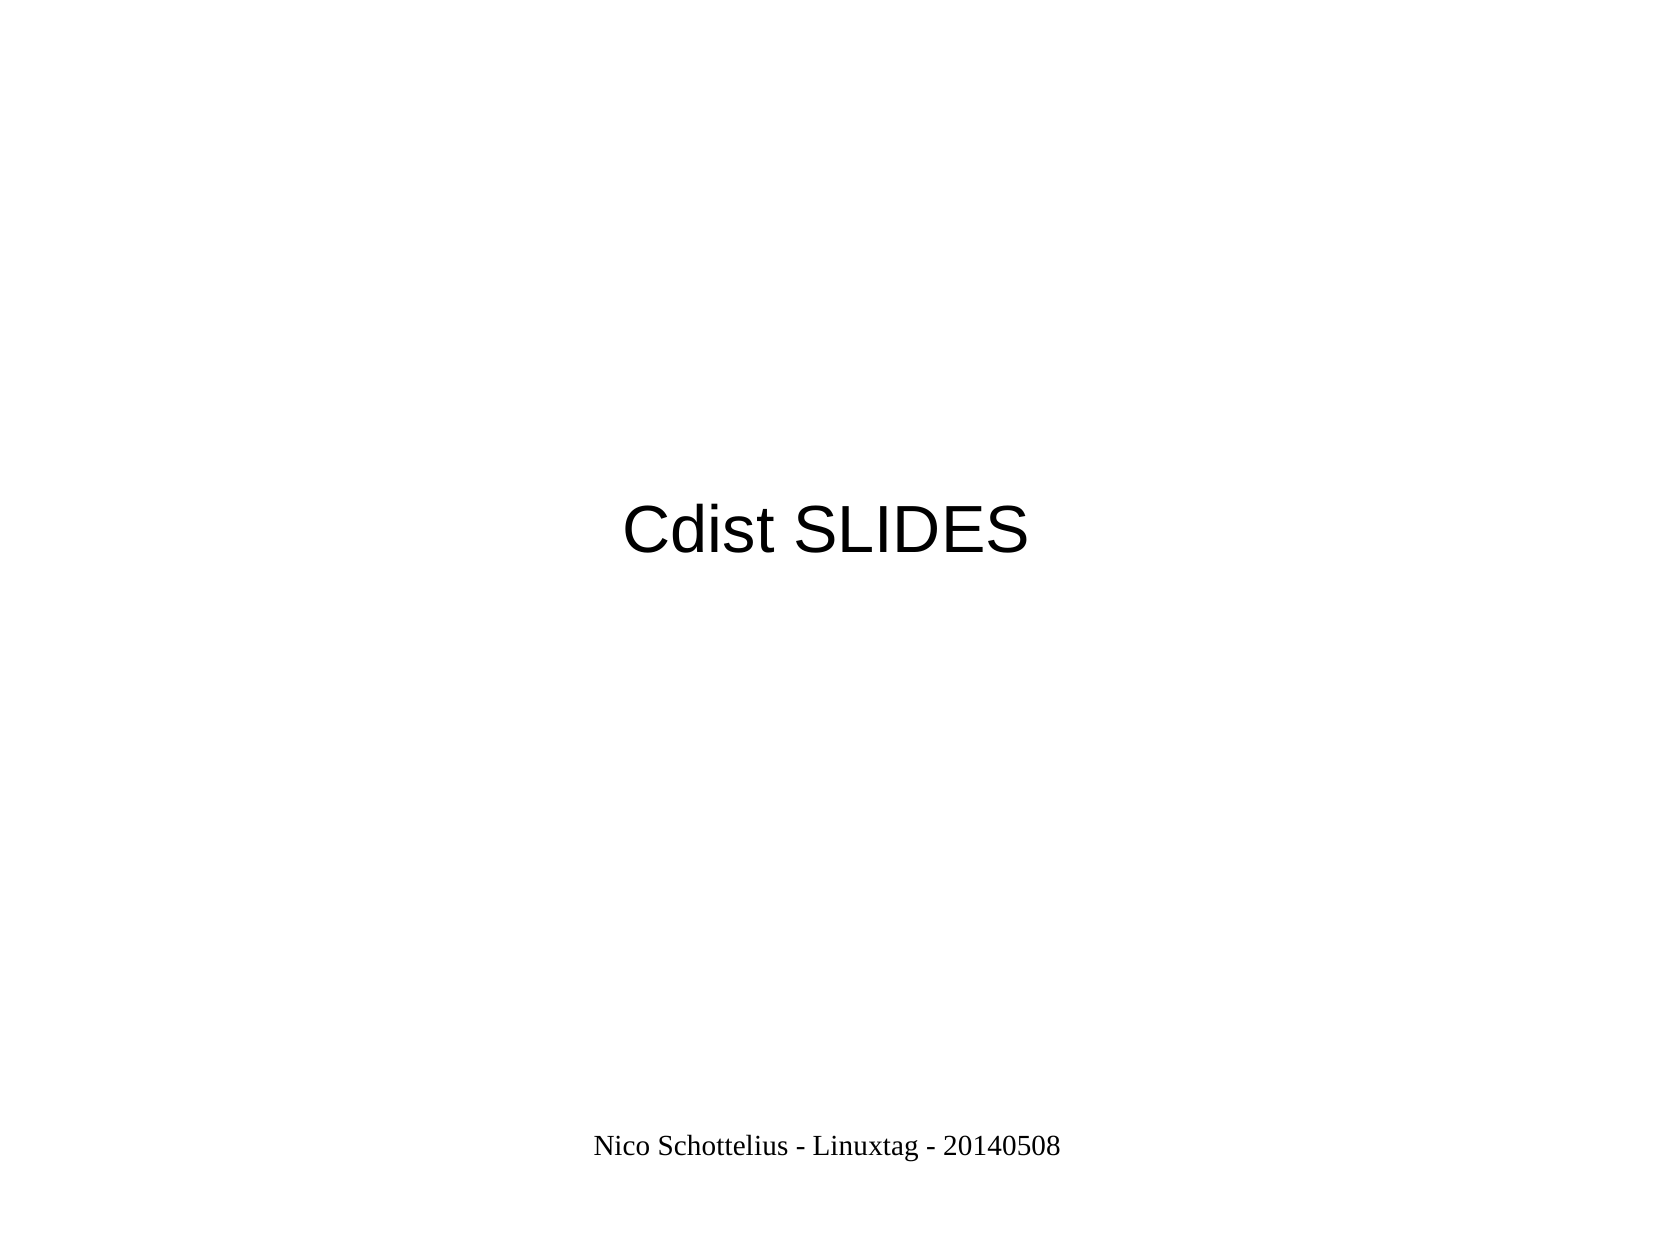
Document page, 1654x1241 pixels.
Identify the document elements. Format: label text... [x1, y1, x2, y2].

subtitle Cdist SLIDES [82, 49, 1571, 1010]
